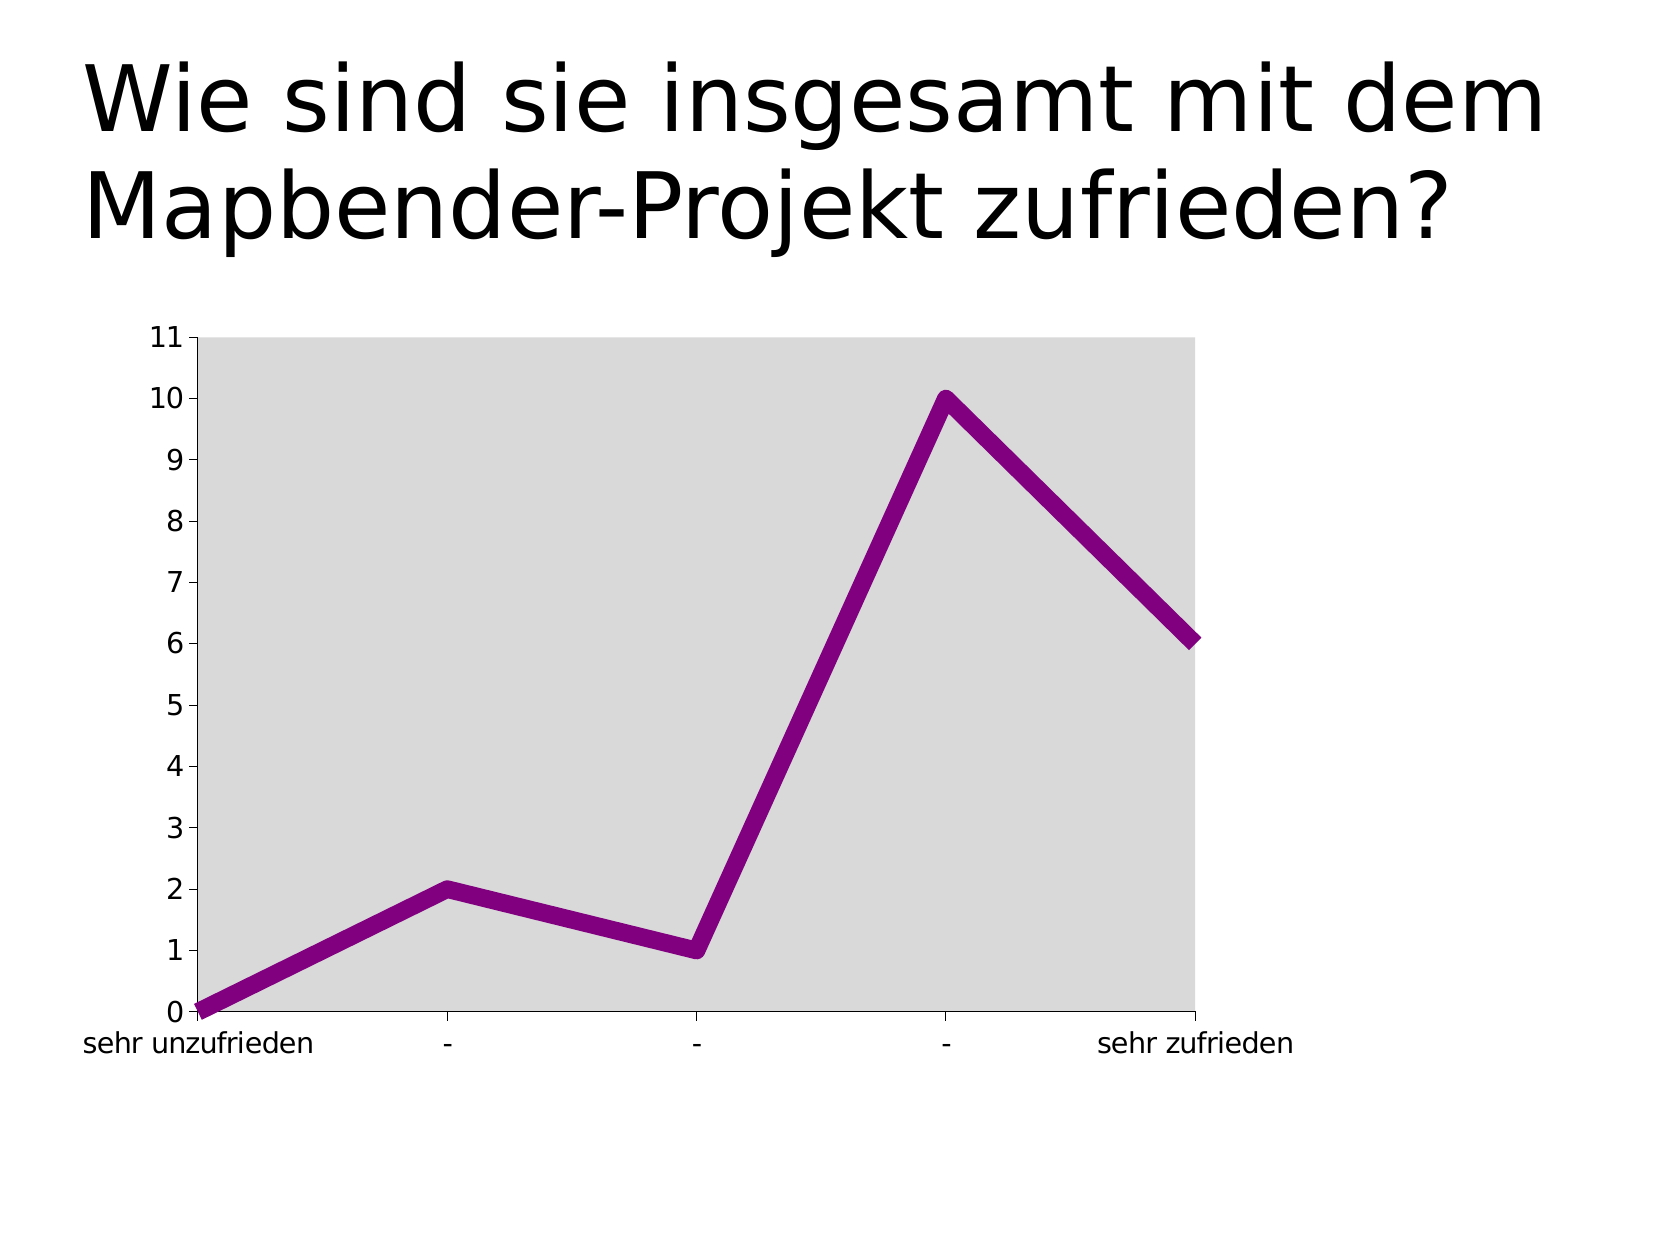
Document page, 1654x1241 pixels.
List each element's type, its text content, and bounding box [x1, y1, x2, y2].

title Wie sind sie insgesamt mit dem Mapbender-Projekt zufrieden? [82, 45, 1571, 261]
chart [82, 290, 1571, 1109]
